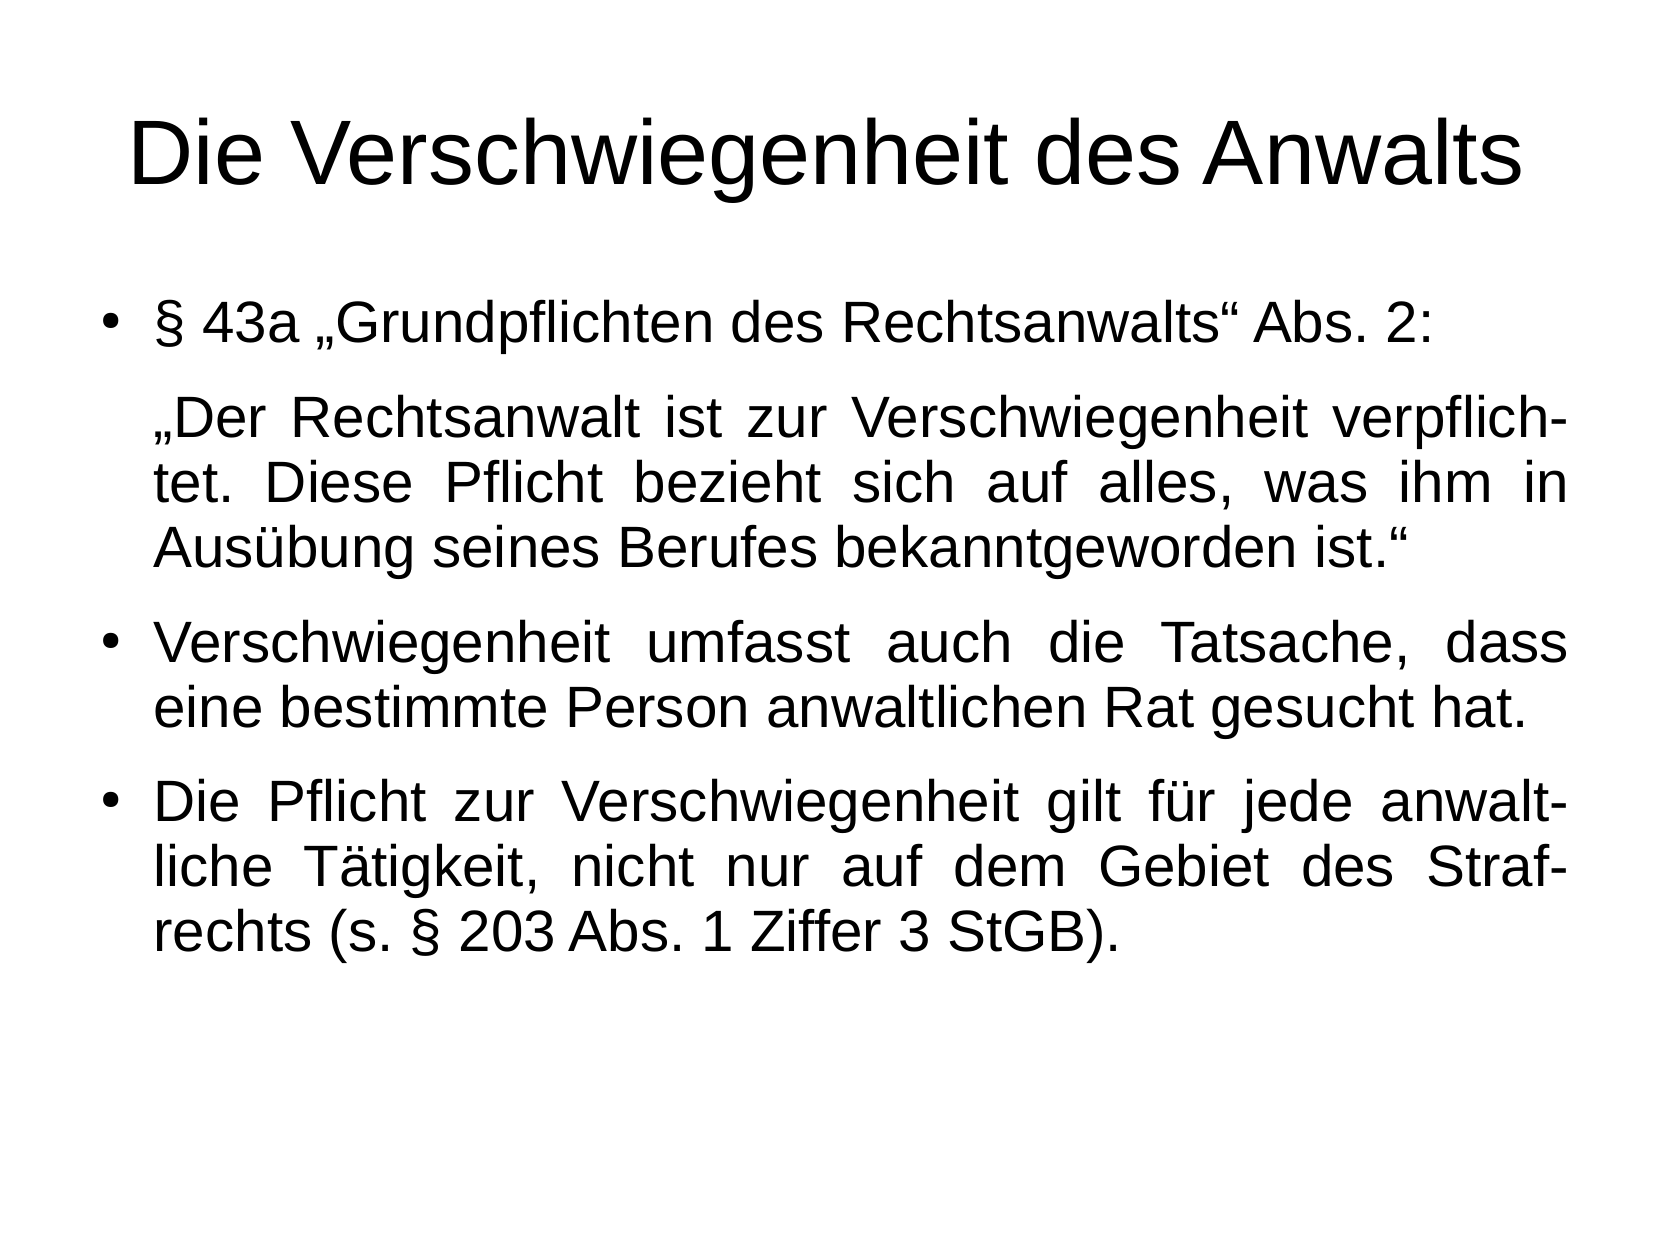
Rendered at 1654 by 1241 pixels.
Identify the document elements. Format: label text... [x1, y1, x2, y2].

list § 43a „Grundpflichten des Rechtsanwalts“ Abs. 2: „Der Rechtsanwalt ist zur Verschwiegenheit verpflich-tet. Diese Pflicht bezieht sich auf alles, was ihm in Ausübung seines Berufes bekanntgeworden ist.“ Verschwiegenheit umfasst auch die Tatsache, dass eine bestimmte Person anwaltlichen Rat gesucht hat. Die Pflicht zur Verschwiegenheit gilt für jede anwalt-liche Tätigkeit, nicht nur auf dem Gebiet des Straf-rechts (s. § 203 Abs. 1 Ziffer 3 StGB). [82, 290, 1571, 1094]
title Die Verschwiegenheit des Anwalts [82, 56, 1571, 250]
